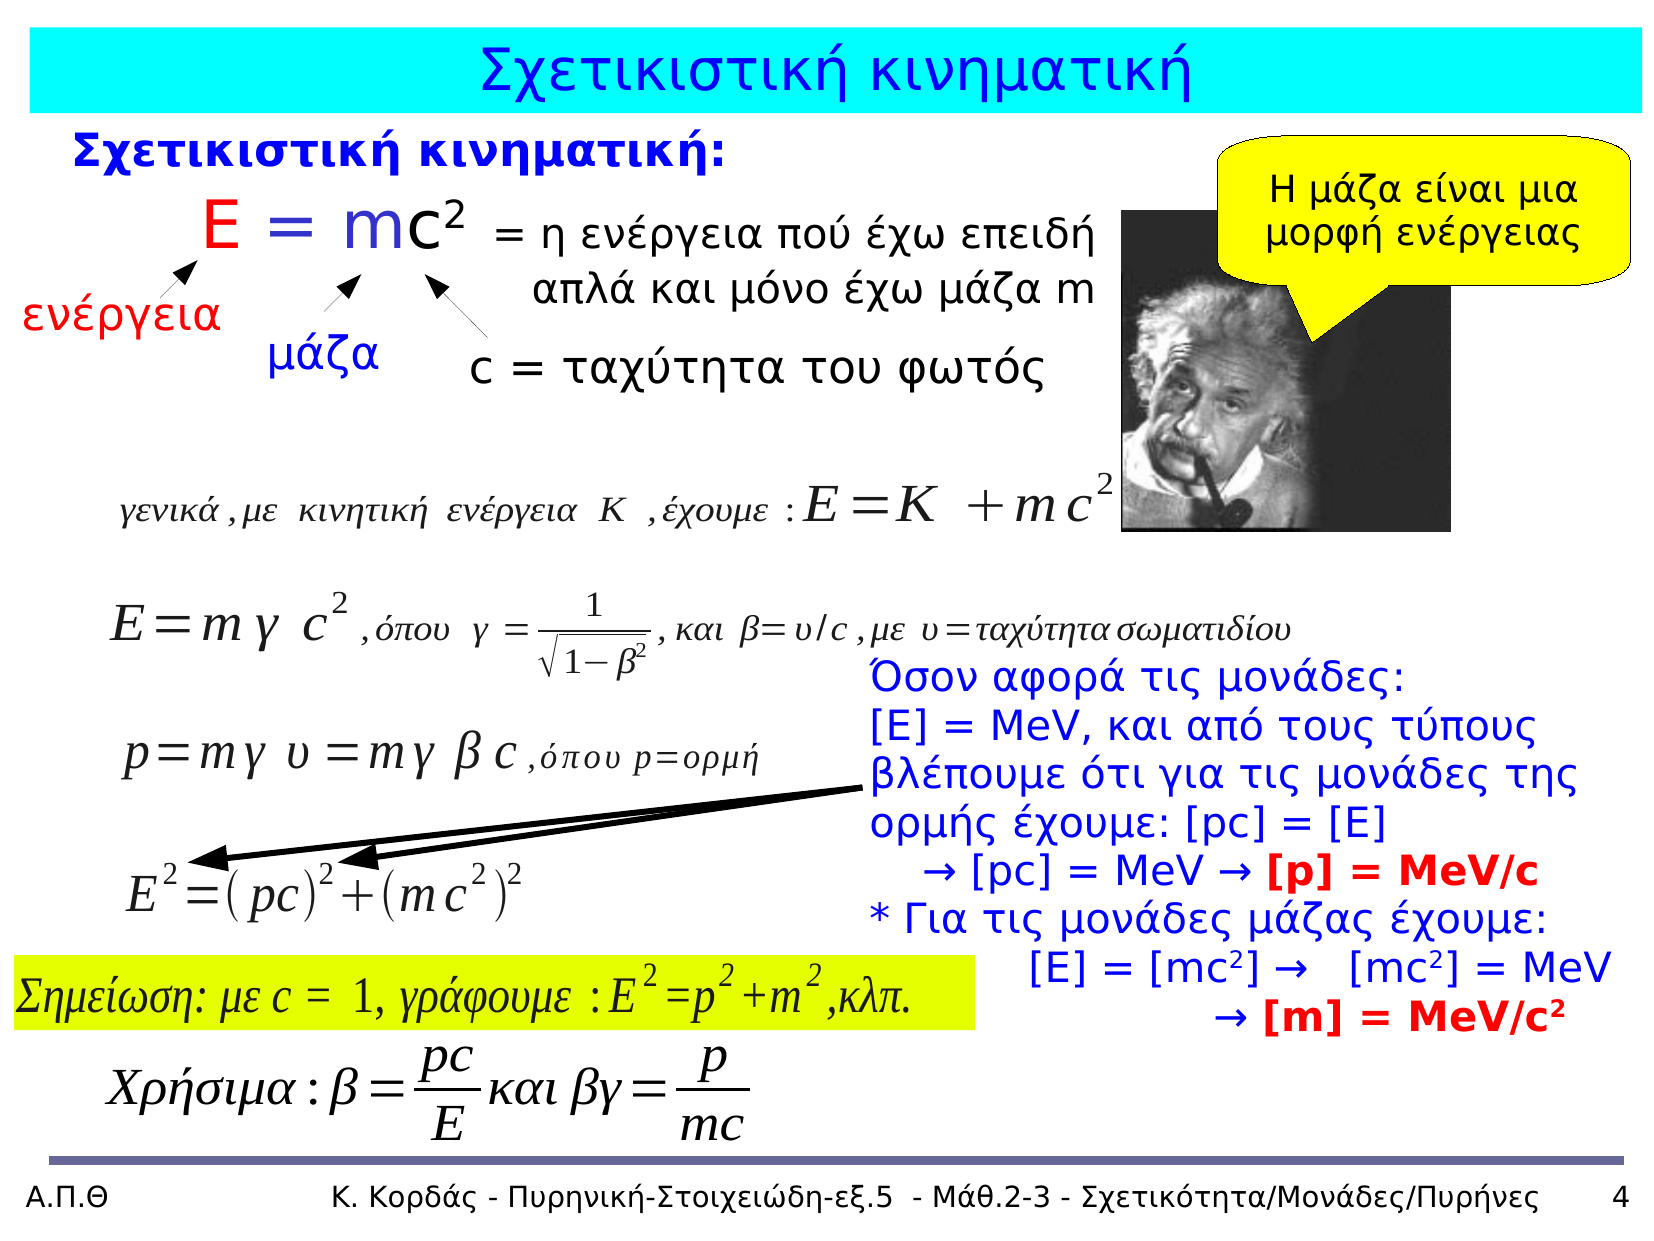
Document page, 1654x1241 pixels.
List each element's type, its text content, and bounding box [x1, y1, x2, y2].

text_box μάζα [251, 322, 396, 389]
title Σχετικιστική κινηματική [29, 27, 1643, 114]
text_box [766, 1026, 854, 1031]
text_box c = ταχύτητα του φωτός [454, 333, 1064, 403]
list [301, 846, 368, 854]
text_box ενέργεια [6, 280, 238, 350]
text_box [14, 1026, 89, 1031]
list [376, 820, 606, 853]
list [426, 792, 854, 881]
chart [110, 854, 537, 926]
list Σχετικιστική κινηματική: [0, 123, 1613, 199]
chart [105, 718, 779, 783]
chart [92, 583, 1313, 685]
text_box E = mc2 = η ενέργεια πού έχω επειδή απλά και μόνο έχω μάζα m [185, 179, 1288, 322]
picture [1121, 286, 1451, 532]
text_box Όσον αφορά τις μονάδες: [E] = MeV, και από τους τύπους βλέπουμε ότι για τις μονάδες της ορμής έχουμε: [pc] = [E] → [pc] = MeV → [p] = MeV/c * Για τις μονάδες μάζας έχουμε: [Ε] = [mc2] → [mc2] = MeV → [m] = MeV/c2 [854, 645, 1654, 1055]
list [25, 743, 854, 881]
chart [4, 954, 935, 1151]
chart [104, 464, 1137, 536]
text_box Η μάζα είναι μια μορφή ενέργειας [1217, 135, 1631, 343]
